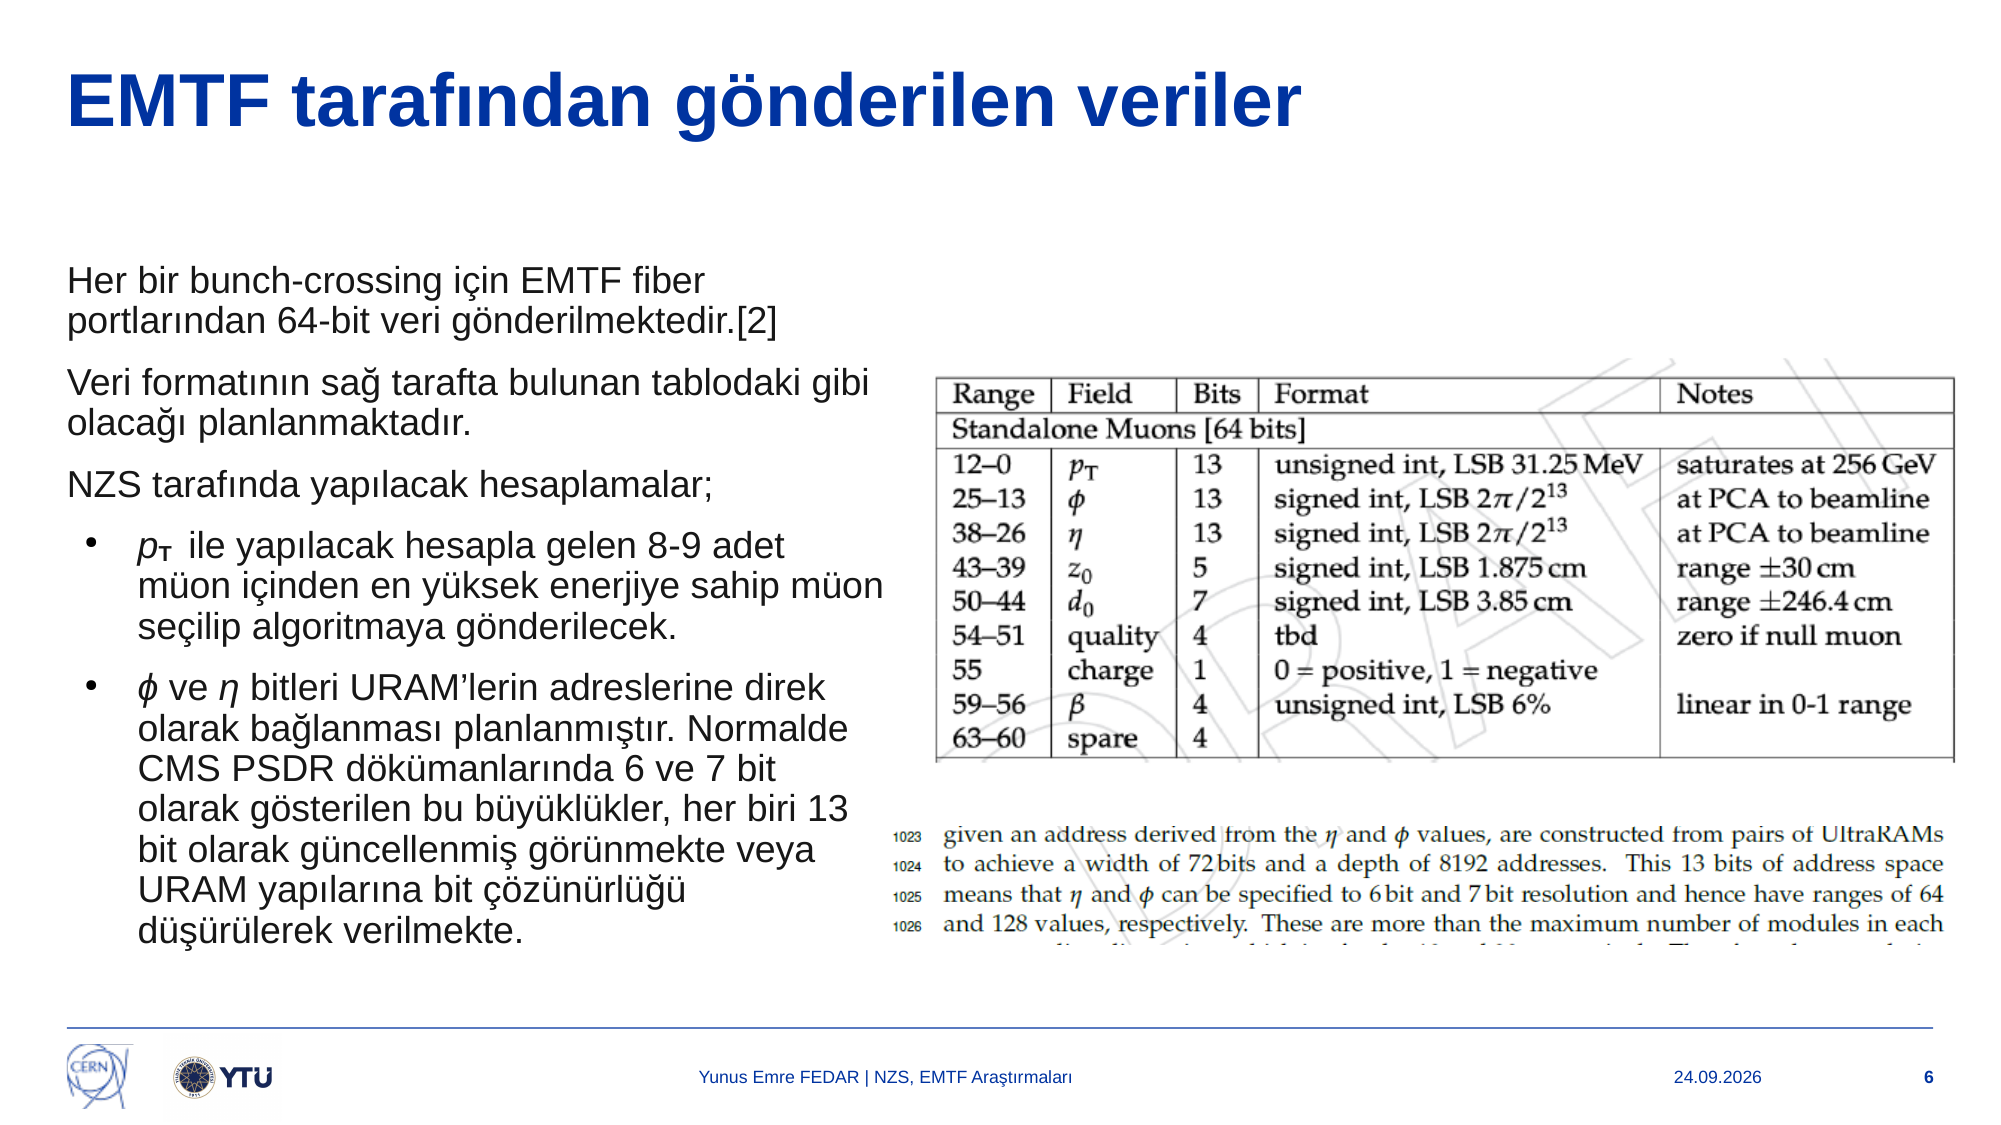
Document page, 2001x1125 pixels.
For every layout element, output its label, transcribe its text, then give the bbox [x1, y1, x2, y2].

text_box Yunus Emre FEDAR | NZS, EMTF Araştırmaları [698, 1046, 1402, 1107]
slide_number <number> [1822, 1046, 1934, 1107]
slide_number 24.12.2024 [1496, 1046, 1762, 1107]
title EMTF tarafından gönderilen veriler [66, 61, 1933, 237]
picture [163, 1033, 282, 1123]
picture [912, 354, 1979, 775]
picture [885, 826, 1949, 945]
list Her bir bunch-crossing için EMTF fiber portlarından 64-bit veri gönderilmektedir.[2] Veri formatının sağ tarafta bulunan tablodaki gibi olacağı planlanmaktadır. NZS tarafında yapılacak hesaplamalar; pT ile yapılacak hesapla gelen 8-9 adet müon içinden en yüksek enerjiye sahip müon seçilip algoritmaya gönderilecek. ϕ ve ƞ bitleri URAM’lerin adreslerine direk olarak bağlanması planlanmıştır. Normalde CMS PSDR dökümanlarında 6 ve 7 bit olarak gösterilen bu büyüklükler, her biri 13 bit olarak güncellenmiş görünmekte veya URAM yapılarına bit çözünürlüğü düşürülerek verilmekte. [66, 261, 886, 1018]
